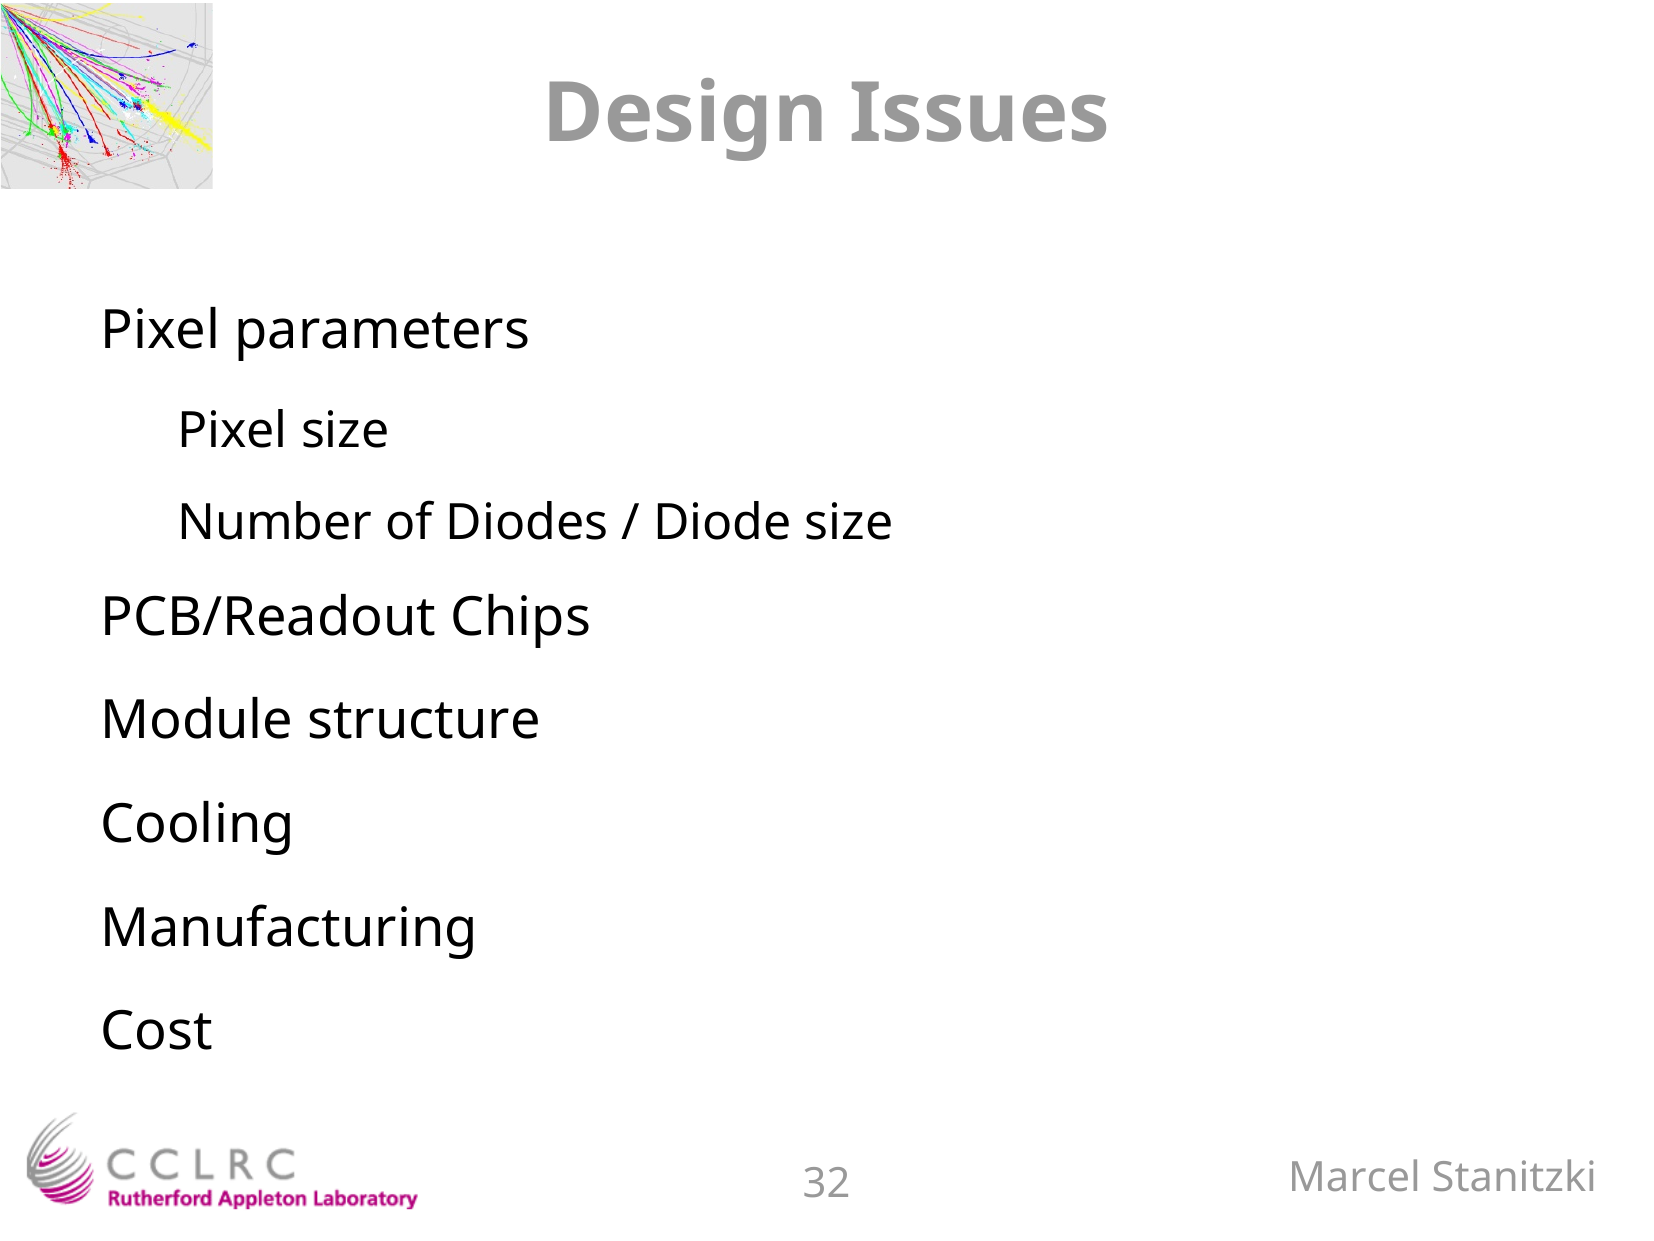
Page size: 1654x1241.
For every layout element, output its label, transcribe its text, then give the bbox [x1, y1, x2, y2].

picture [0, 3, 213, 189]
picture [19, 1110, 426, 1212]
title Design Issues [203, 5, 1451, 213]
list Pixel parameters Pixel size Number of Diodes / Diode size PCB/Readout Chips Module structure Cooling Manufacturing Cost [82, 290, 1571, 1109]
